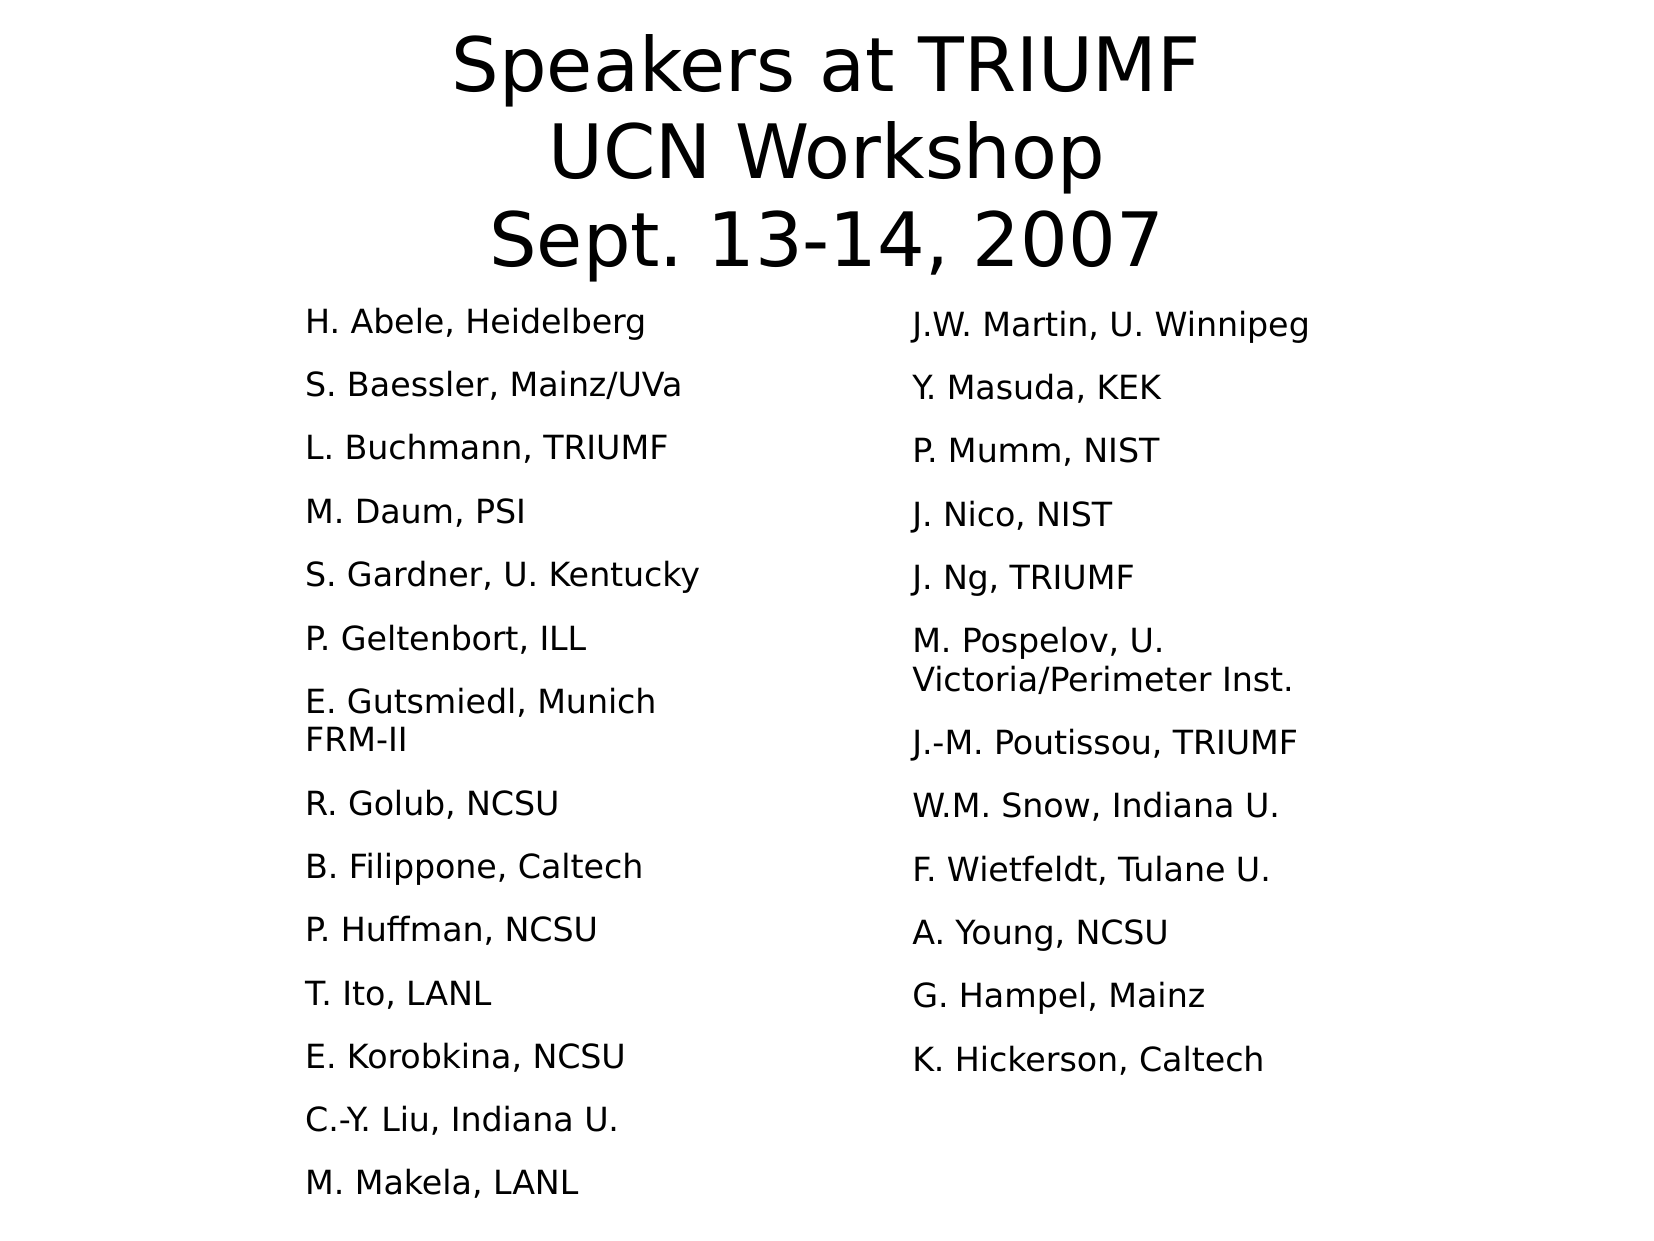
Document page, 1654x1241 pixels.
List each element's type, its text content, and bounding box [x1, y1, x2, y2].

text_box J.W. Martin, U. Winnipeg Y. Masuda, KEK P. Mumm, NIST J. Nico, NIST J. Ng, TRIUMF M. Pospelov, U. Victoria/Perimeter Inst. J.-M. Poutissou, TRIUMF W.M. Snow, Indiana U. F. Wietfeldt, Tulane U. A. Young, NCSU G. Hampel, Mainz K. Hickerson, Caltech [897, 298, 1340, 1087]
title Speakers at TRIUMF UCN Workshop Sept. 13-14, 2007 [82, 22, 1571, 284]
text_box H. Abele, Heidelberg S. Baessler, Mainz/UVa L. Buchmann, TRIUMF M. Daum, PSI S. Gardner, U. Kentucky P. Geltenbort, ILL E. Gutsmiedl, Munich FRM-II R. Golub, NCSU B. Filippone, Caltech P. Huffman, NCSU T. Ito, LANL E. Korobkina, NCSU C.-Y. Liu, Indiana U. M. Makela, LANL [290, 295, 733, 1211]
